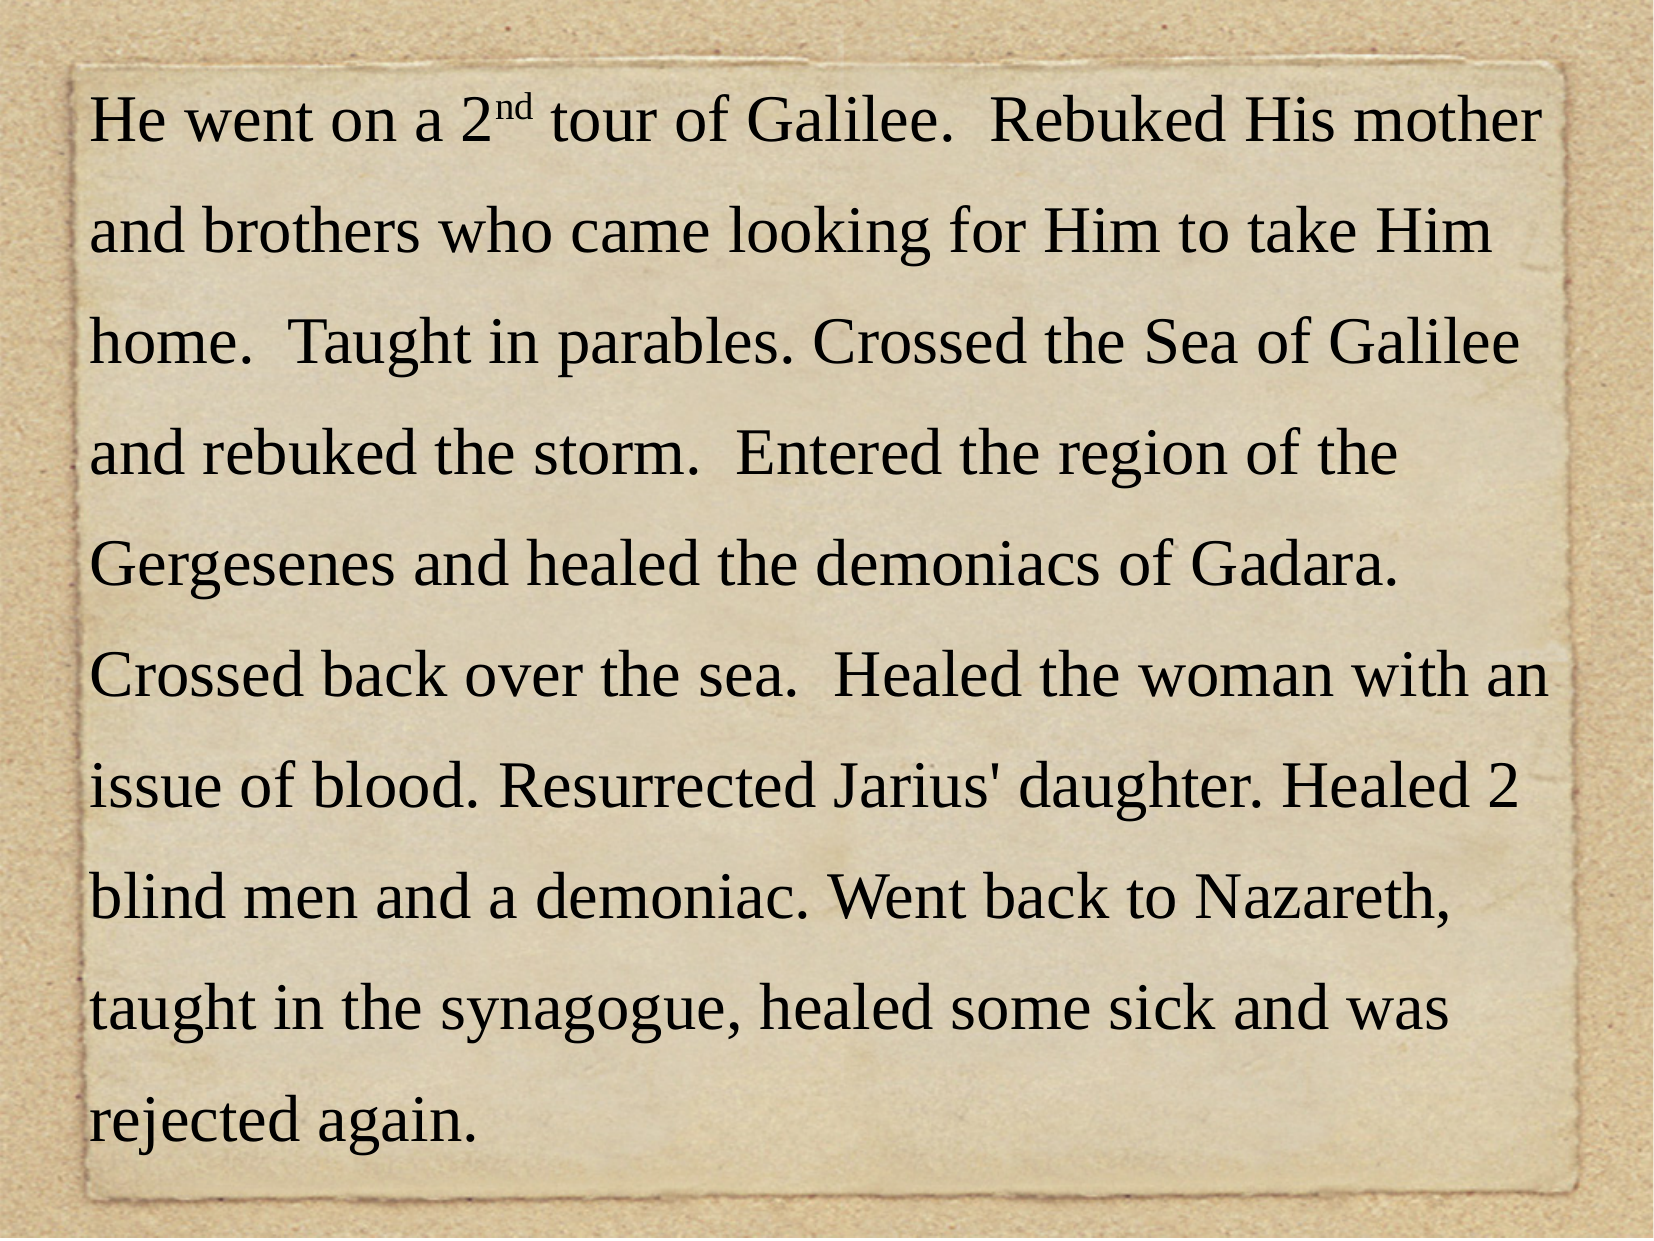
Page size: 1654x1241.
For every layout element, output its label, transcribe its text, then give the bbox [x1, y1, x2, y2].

picture [0, 0, 1654, 1238]
text_box He went on a 2nd tour of Galilee. Rebuked His mother and brothers who came looking for Him to take Him home. Taught in parables. Crossed the Sea of Galilee and rebuked the storm. Entered the region of the Gergesenes and healed the demoniacs of Gadara. Crossed back over the sea. Healed the woman with an issue of blood. Resurrected Jarius' daughter. Healed 2 blind men and a demoniac. Went back to Nazareth, taught in the synagogue, healed some sick and was rejected again. [75, 37, 1576, 1163]
